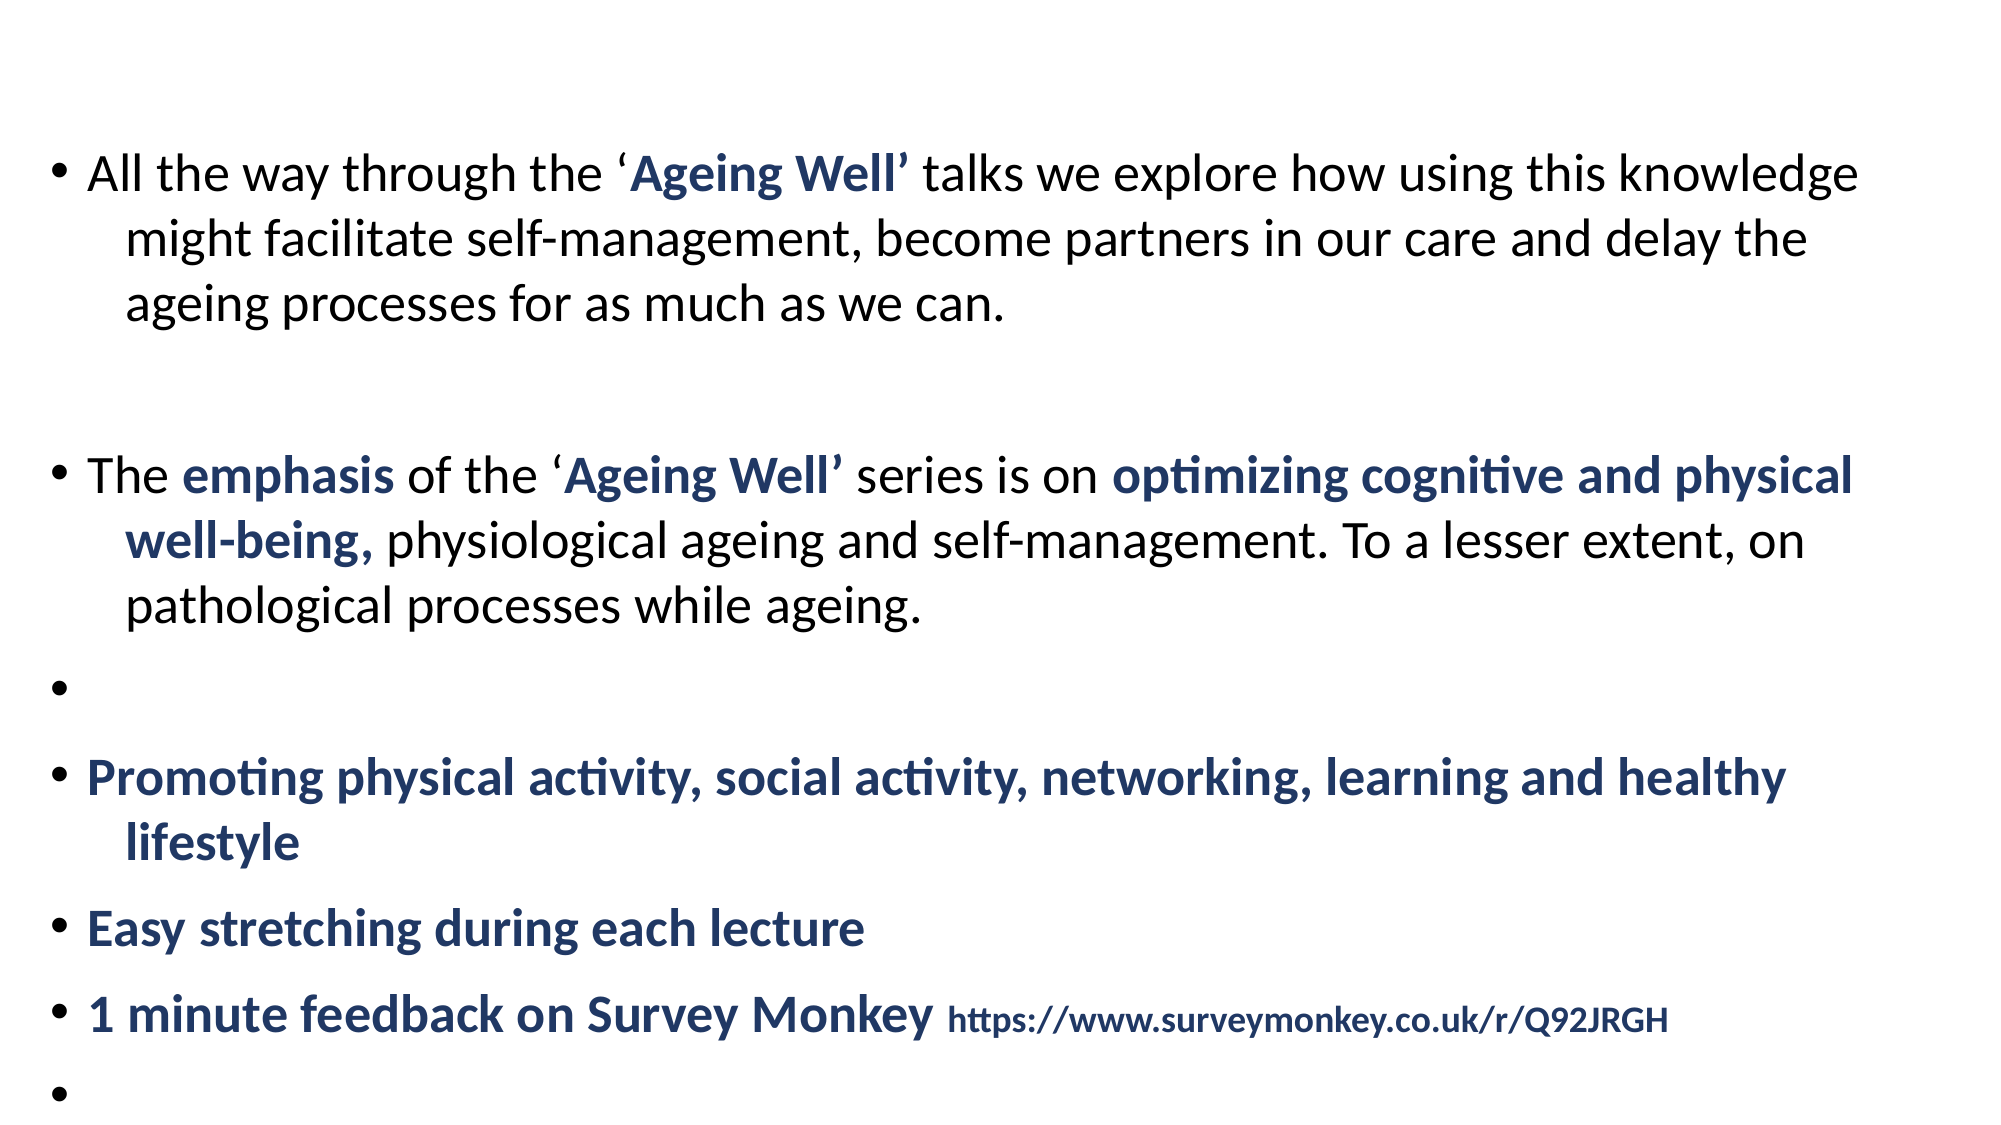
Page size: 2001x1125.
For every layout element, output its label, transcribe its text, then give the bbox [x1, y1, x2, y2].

list All the way through the ‘Ageing Well’ talks we explore how using this knowledge might facilitate self-management, become partners in our care and delay the ageing processes for as much as we can. The emphasis of the ‘Ageing Well’ series is on optimizing cognitive and physical well-being, physiological ageing and self-management. To a lesser extent, on pathological processes while ageing. Promoting physical activity, social activity, networking, learning and healthy lifestyle Easy stretching during each lecture 1 minute feedback on Survey Monkey https://www.surveymonkey.co.uk/r/Q92JRGH [35, 43, 1981, 1100]
